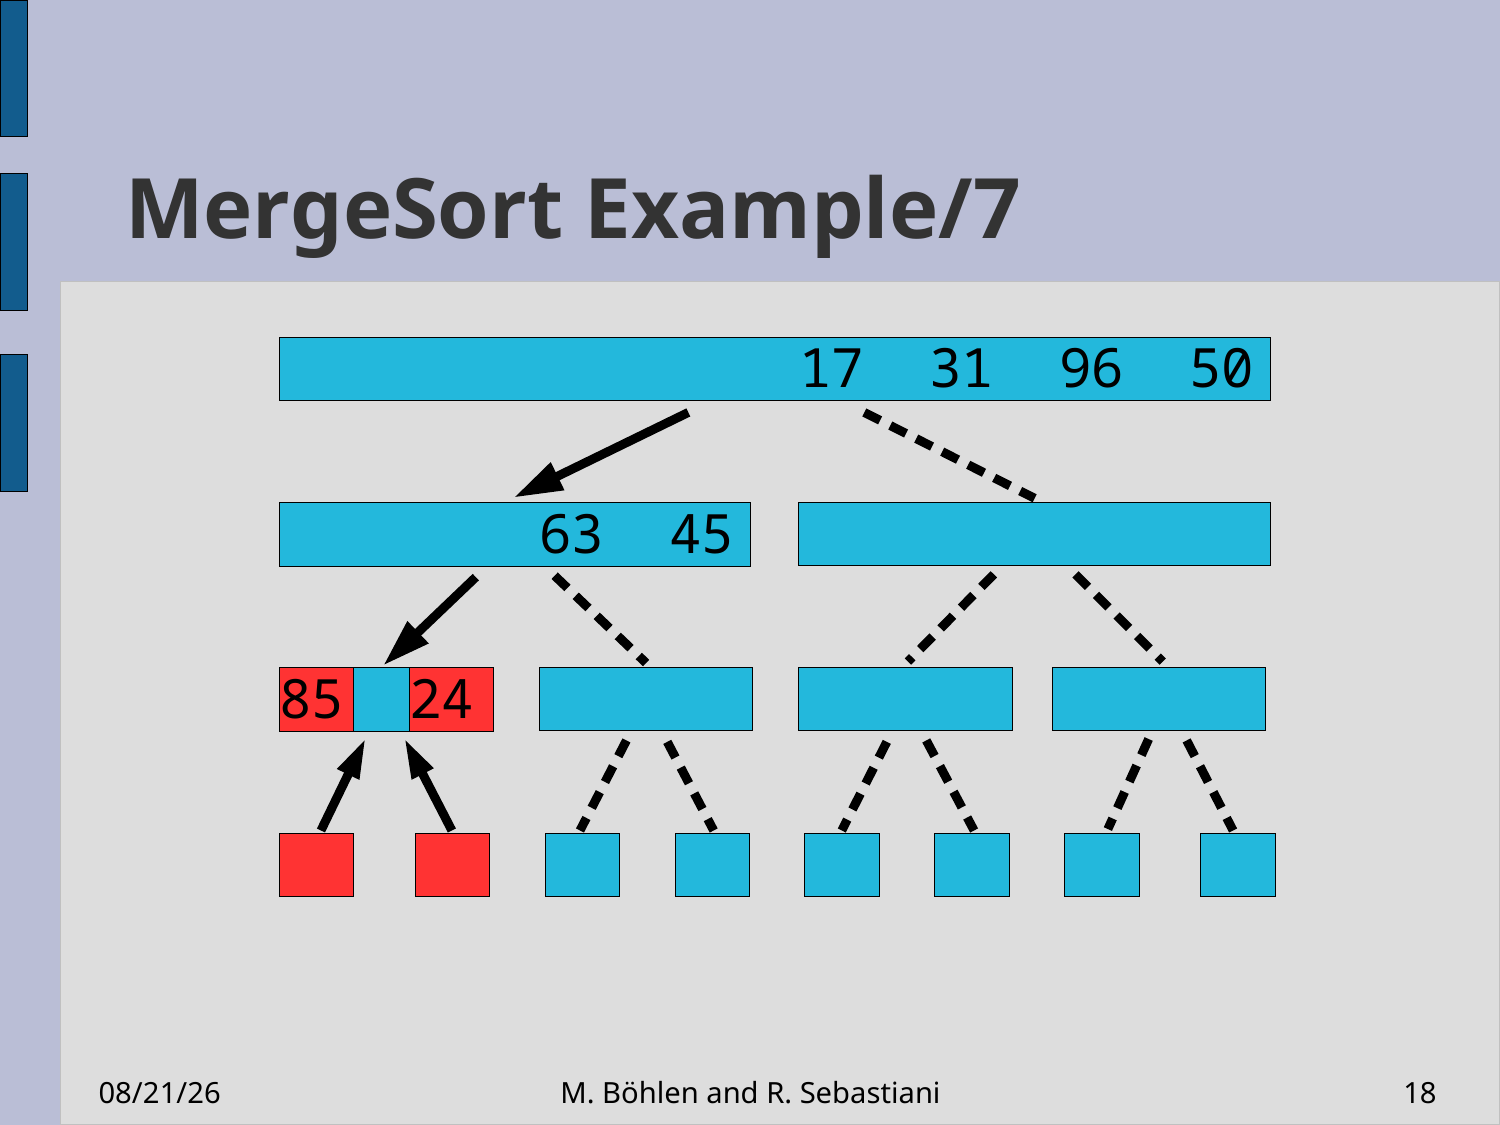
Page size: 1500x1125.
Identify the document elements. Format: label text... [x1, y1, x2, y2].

text_box 24 [409, 667, 494, 731]
text_box 63 45 [279, 502, 751, 566]
title MergeSort Example/7 [110, 67, 1392, 271]
text_box [798, 667, 1013, 731]
text_box [1064, 833, 1140, 897]
text_box [415, 833, 490, 897]
text_box 85 [279, 667, 354, 731]
text_box [804, 833, 880, 897]
text_box [539, 667, 753, 731]
text_box [1052, 667, 1266, 731]
text_box 17 31 96 50 [279, 337, 1271, 401]
text_box 85 24 [354, 667, 409, 731]
text_box [675, 833, 750, 897]
text_box [798, 502, 1271, 566]
text_box [1200, 833, 1276, 897]
text_box [545, 833, 620, 897]
text_box [279, 833, 354, 897]
text_box [934, 833, 1010, 897]
